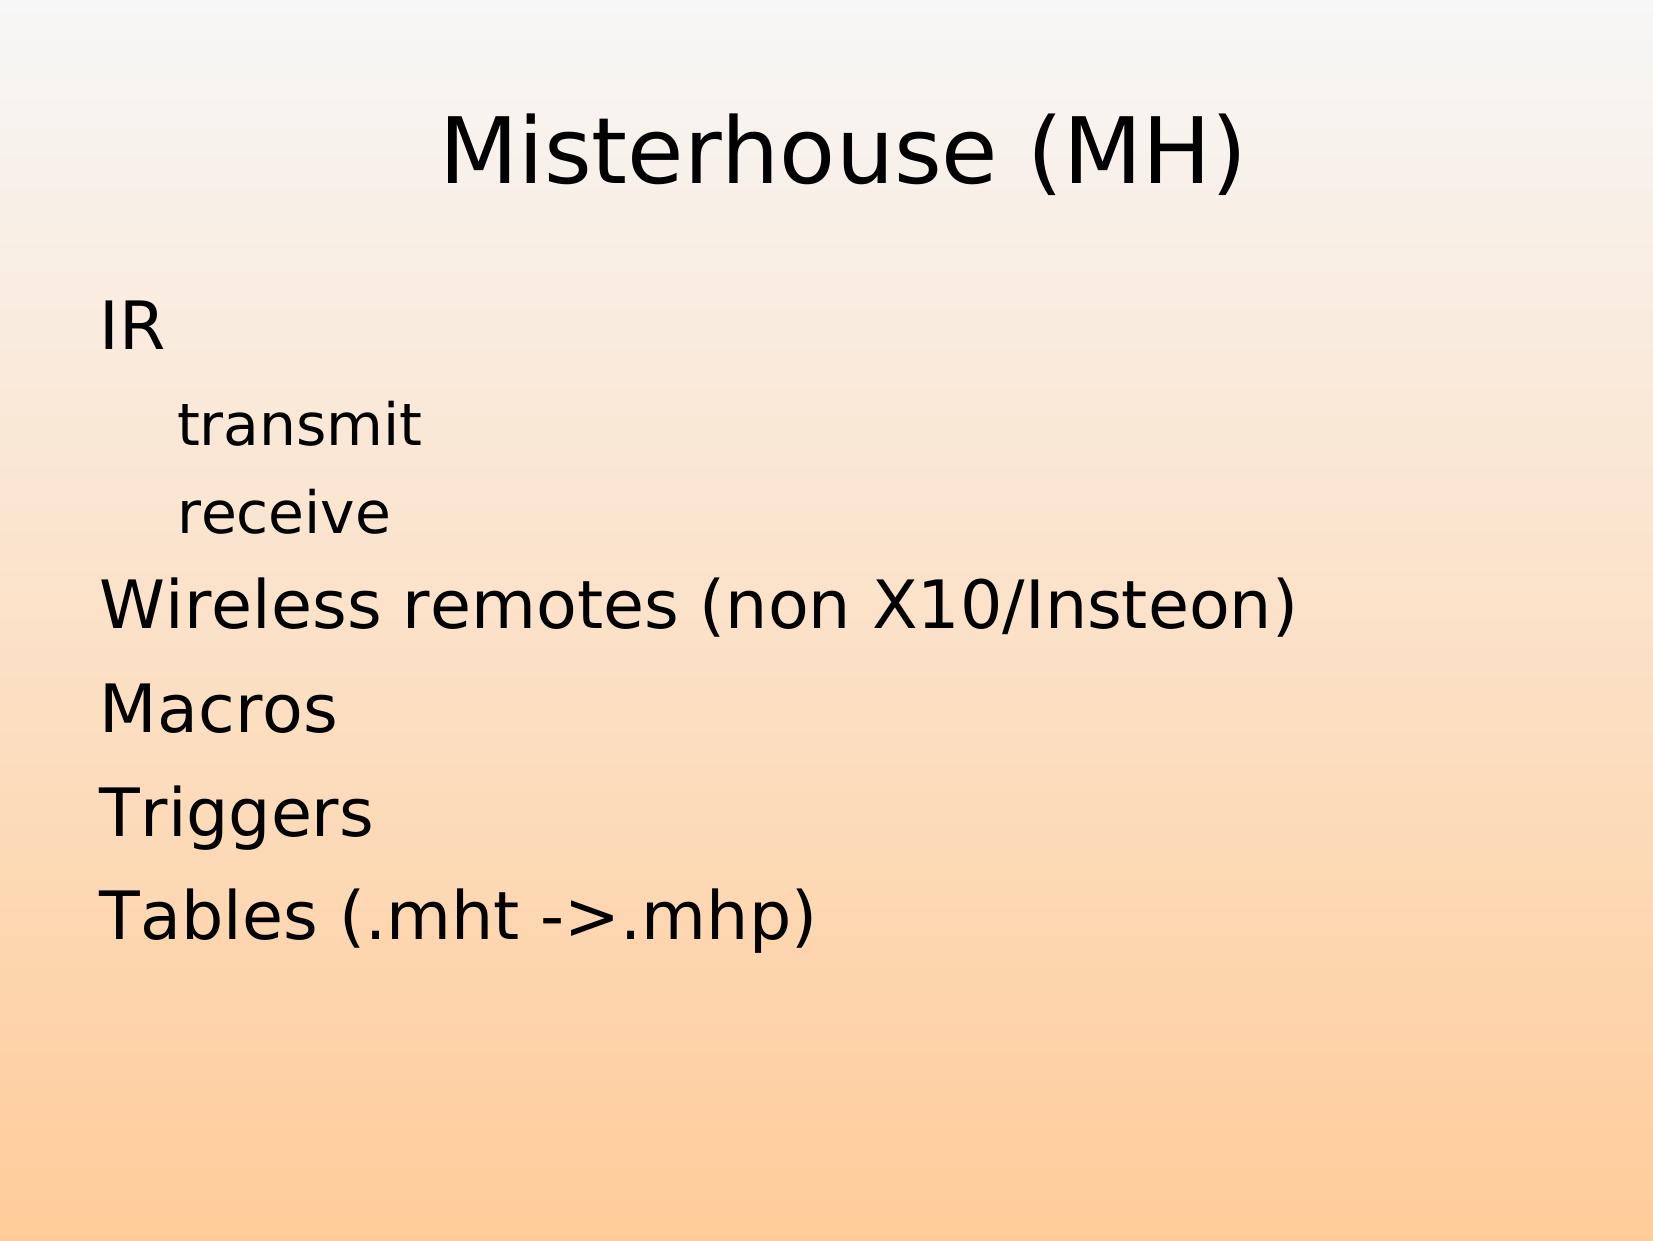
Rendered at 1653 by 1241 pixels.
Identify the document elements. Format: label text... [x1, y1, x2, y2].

title Misterhouse (MH) [82, 49, 1570, 257]
list IR transmit receive Wireless remotes (non X10/Insteon) Macros Triggers Tables (.mht ->.mhp) [82, 290, 1570, 1109]
